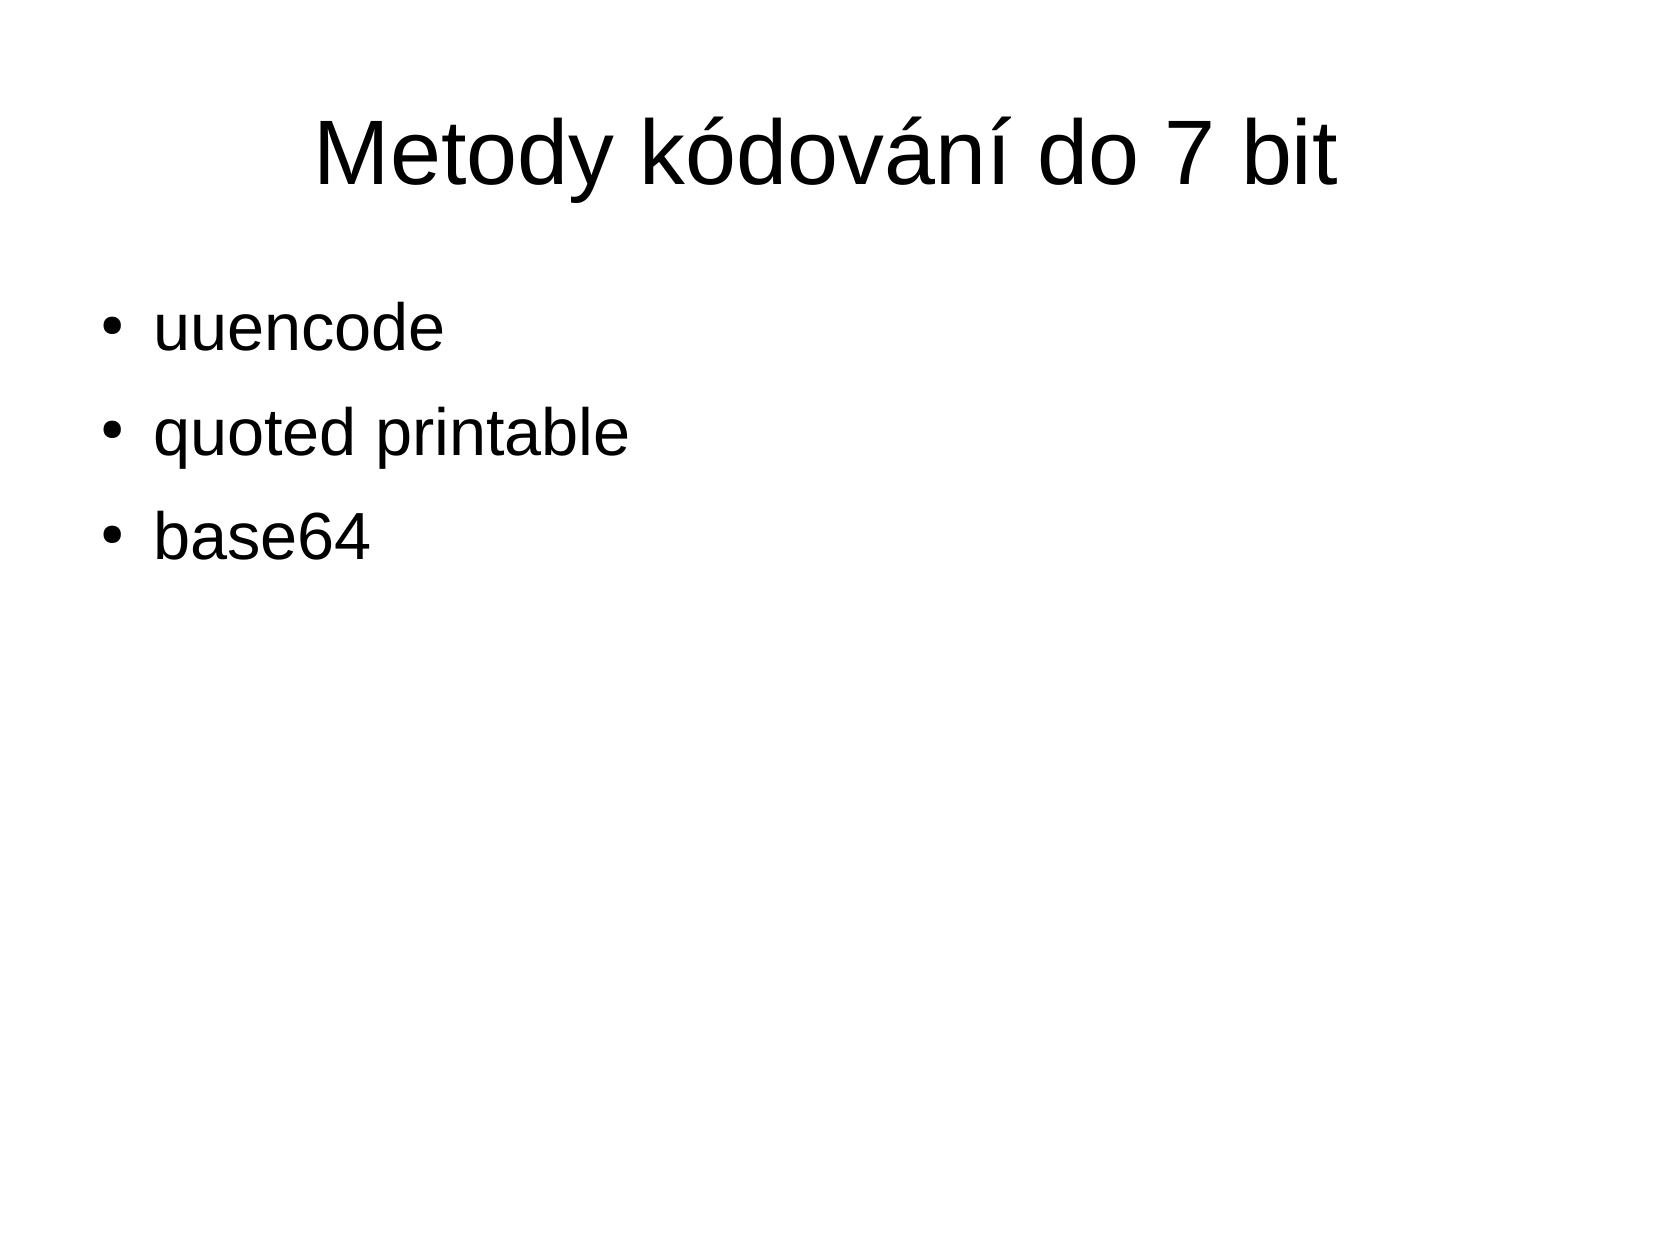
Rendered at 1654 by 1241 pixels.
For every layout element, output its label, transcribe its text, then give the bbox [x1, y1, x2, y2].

title Metody kódování do 7 bit [82, 49, 1571, 257]
list uuencode quoted printable base64 [82, 290, 1571, 1010]
